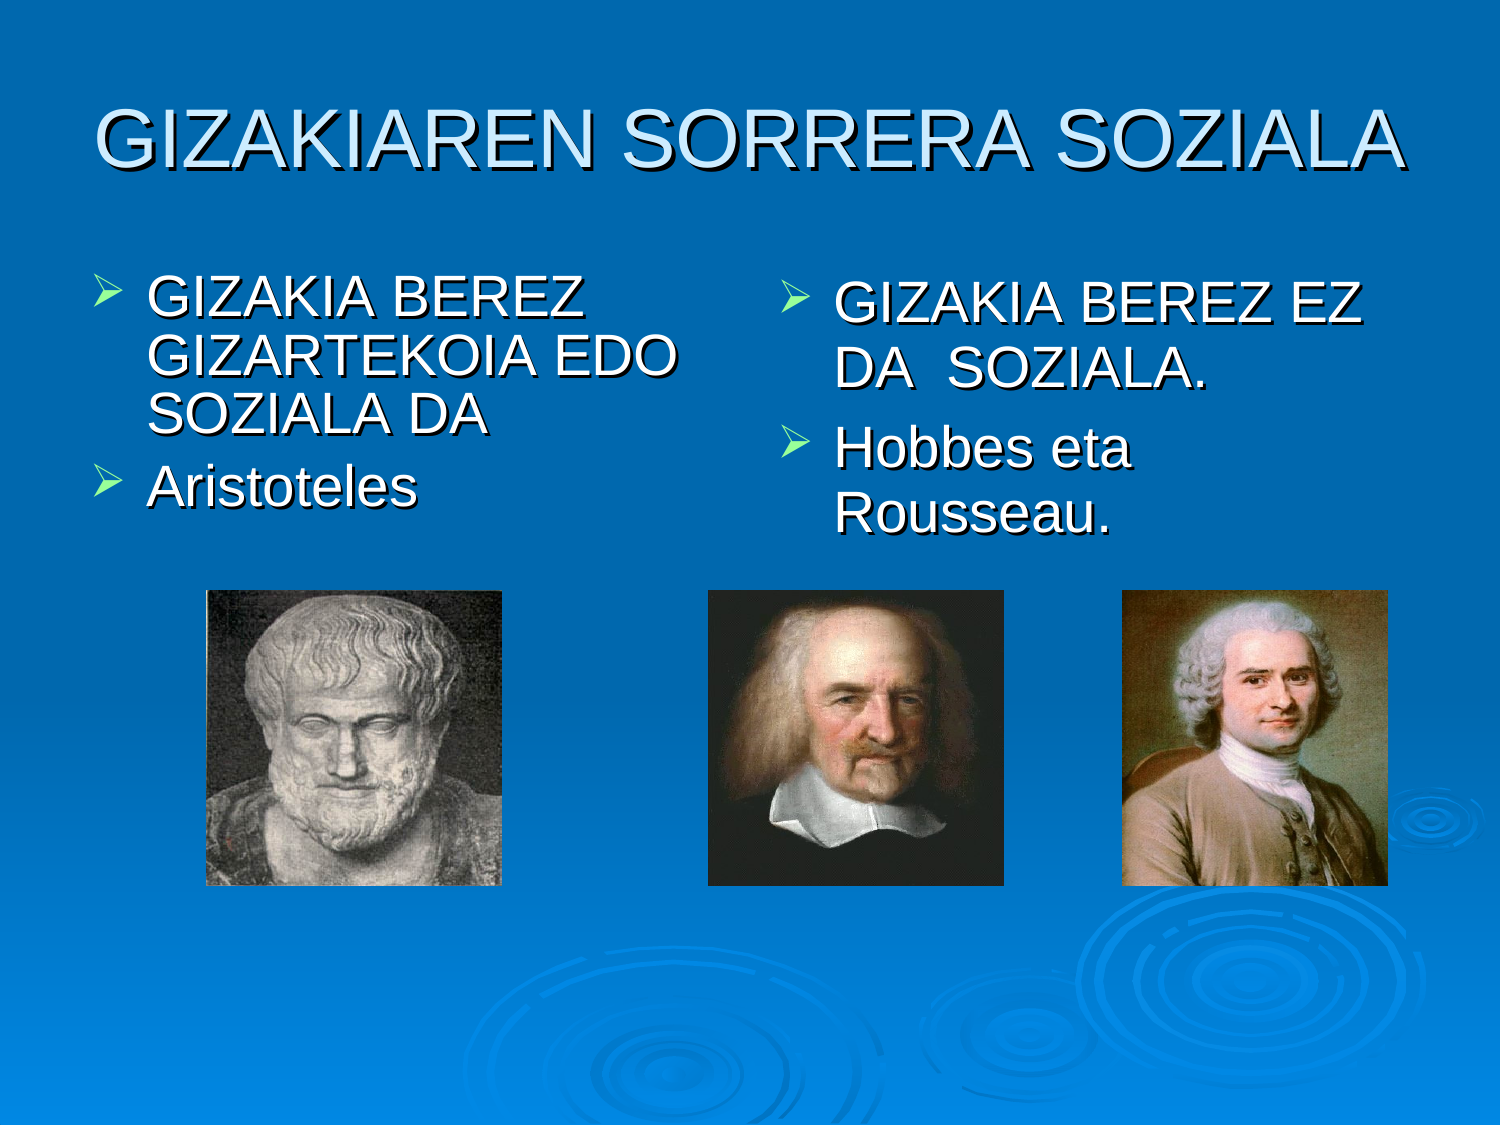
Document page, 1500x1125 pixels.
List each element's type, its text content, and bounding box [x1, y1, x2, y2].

list GIZAKIA BEREZ GIZARTEKOIA EDO SOZIALA DA Aristoteles [75, 262, 738, 1006]
picture [1122, 590, 1388, 886]
title GIZAKIAREN SORRERA SOZIALA [75, 45, 1426, 233]
list GIZAKIA BEREZ EZ DA SOZIALA. Hobbes eta Rousseau. [762, 262, 1426, 1006]
picture [206, 590, 502, 886]
picture [708, 590, 1004, 886]
